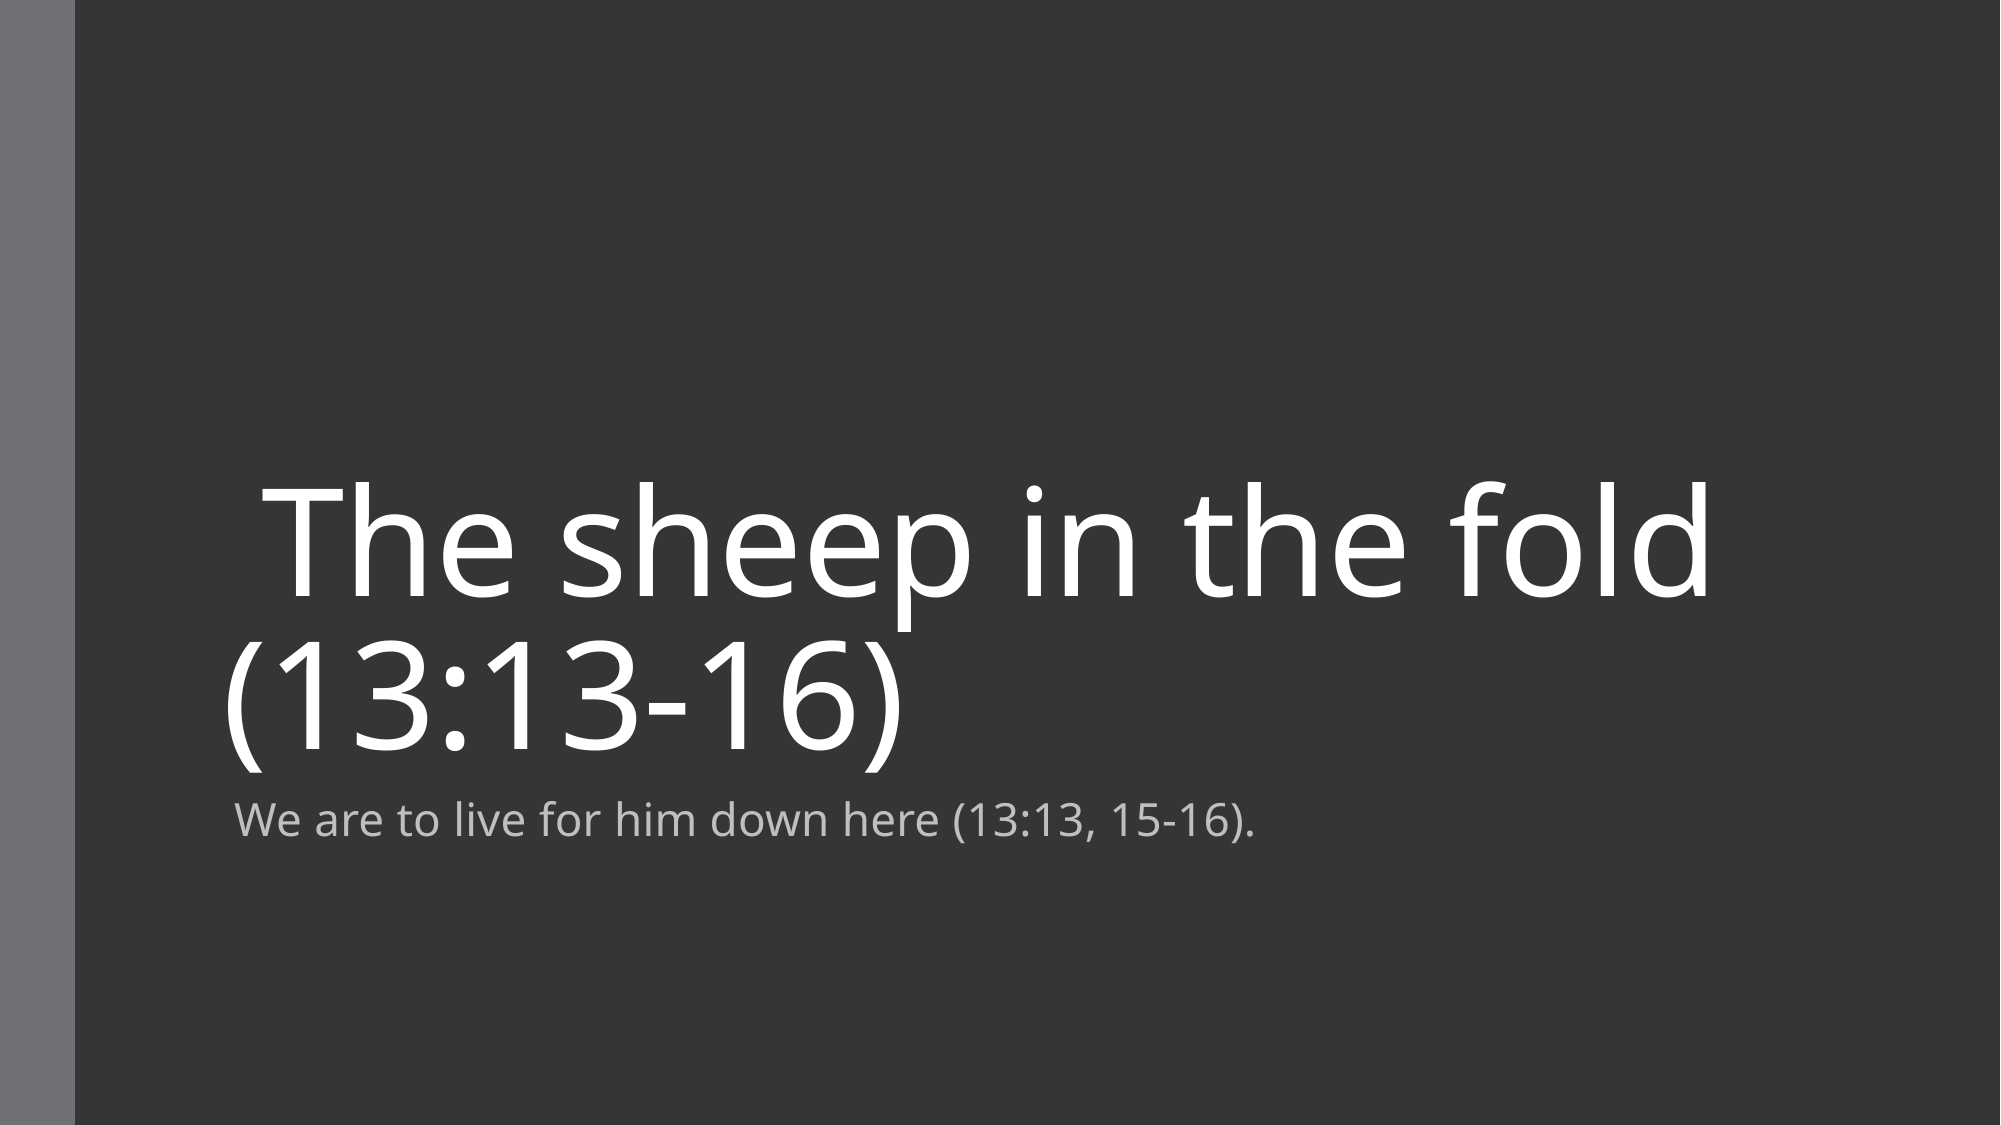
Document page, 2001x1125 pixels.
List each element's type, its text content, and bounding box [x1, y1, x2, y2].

subtitle We are to live for him down here (13:13, 15-16). [206, 787, 1752, 1066]
title The sheep in the fold (13:13-16) [206, 124, 1752, 787]
